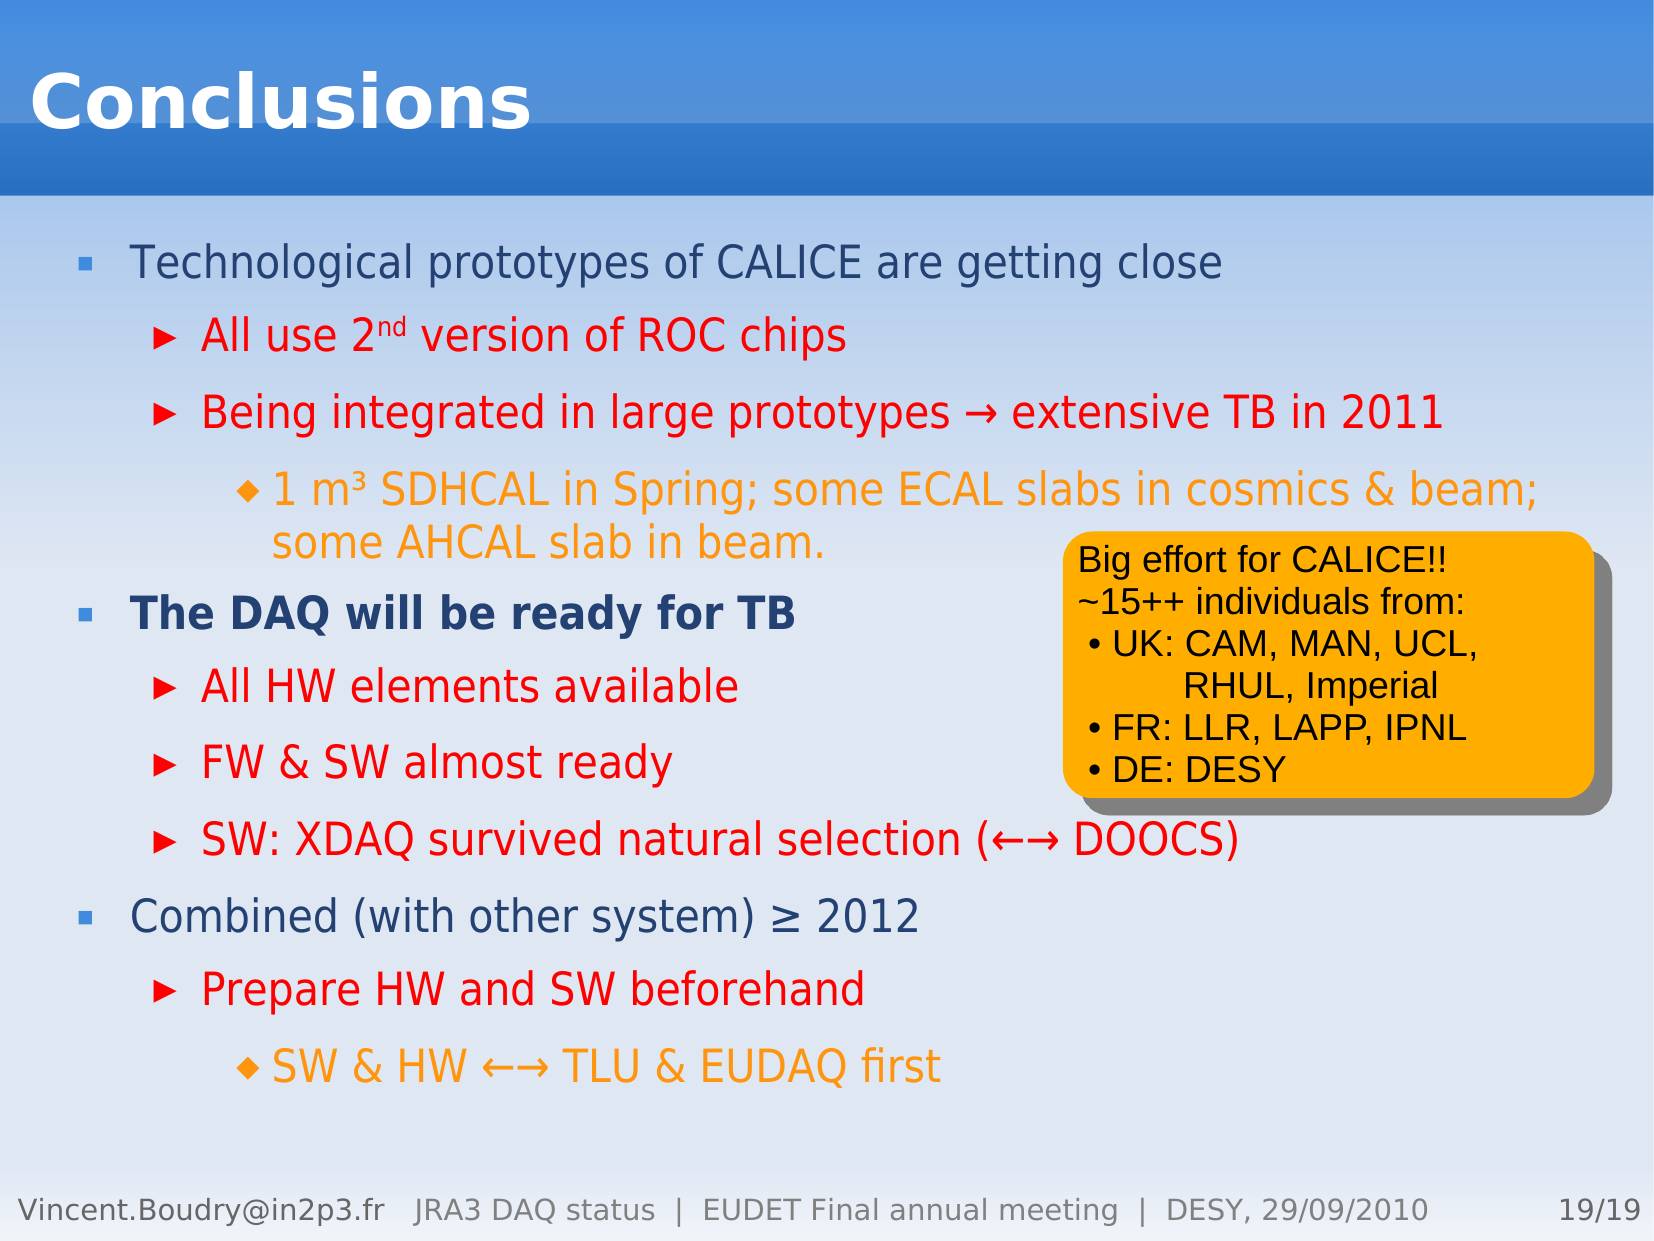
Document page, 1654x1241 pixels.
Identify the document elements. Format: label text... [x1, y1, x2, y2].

title Conclusions [29, 0, 1654, 207]
list Technological prototypes of CALICE are getting close All use 2nd version of ROC chips Being integrated in large prototypes → extensive TB in 2011 1 m³ SDHCAL in Spring; some ECAL slabs in cosmics & beam; some AHCAL slab in beam. The DAQ will be ready for TB All HW elements available FW & SW almost ready SW: XDAQ survived natural selection (←→ DOOCS) Combined (with other system) ≥ 2012 Prepare HW and SW beforehand SW & HW ←→ TLU & EUDAQ first [59, 236, 1595, 1152]
text_box Big effort for CALICE!! ~15++ individuals from: • UK: CAM, MAN, UCL, RHUL, Imperial • FR: LLR, LAPP, IPNL • DE: DESY [1062, 531, 1595, 799]
picture [0, 0, 1654, 1241]
